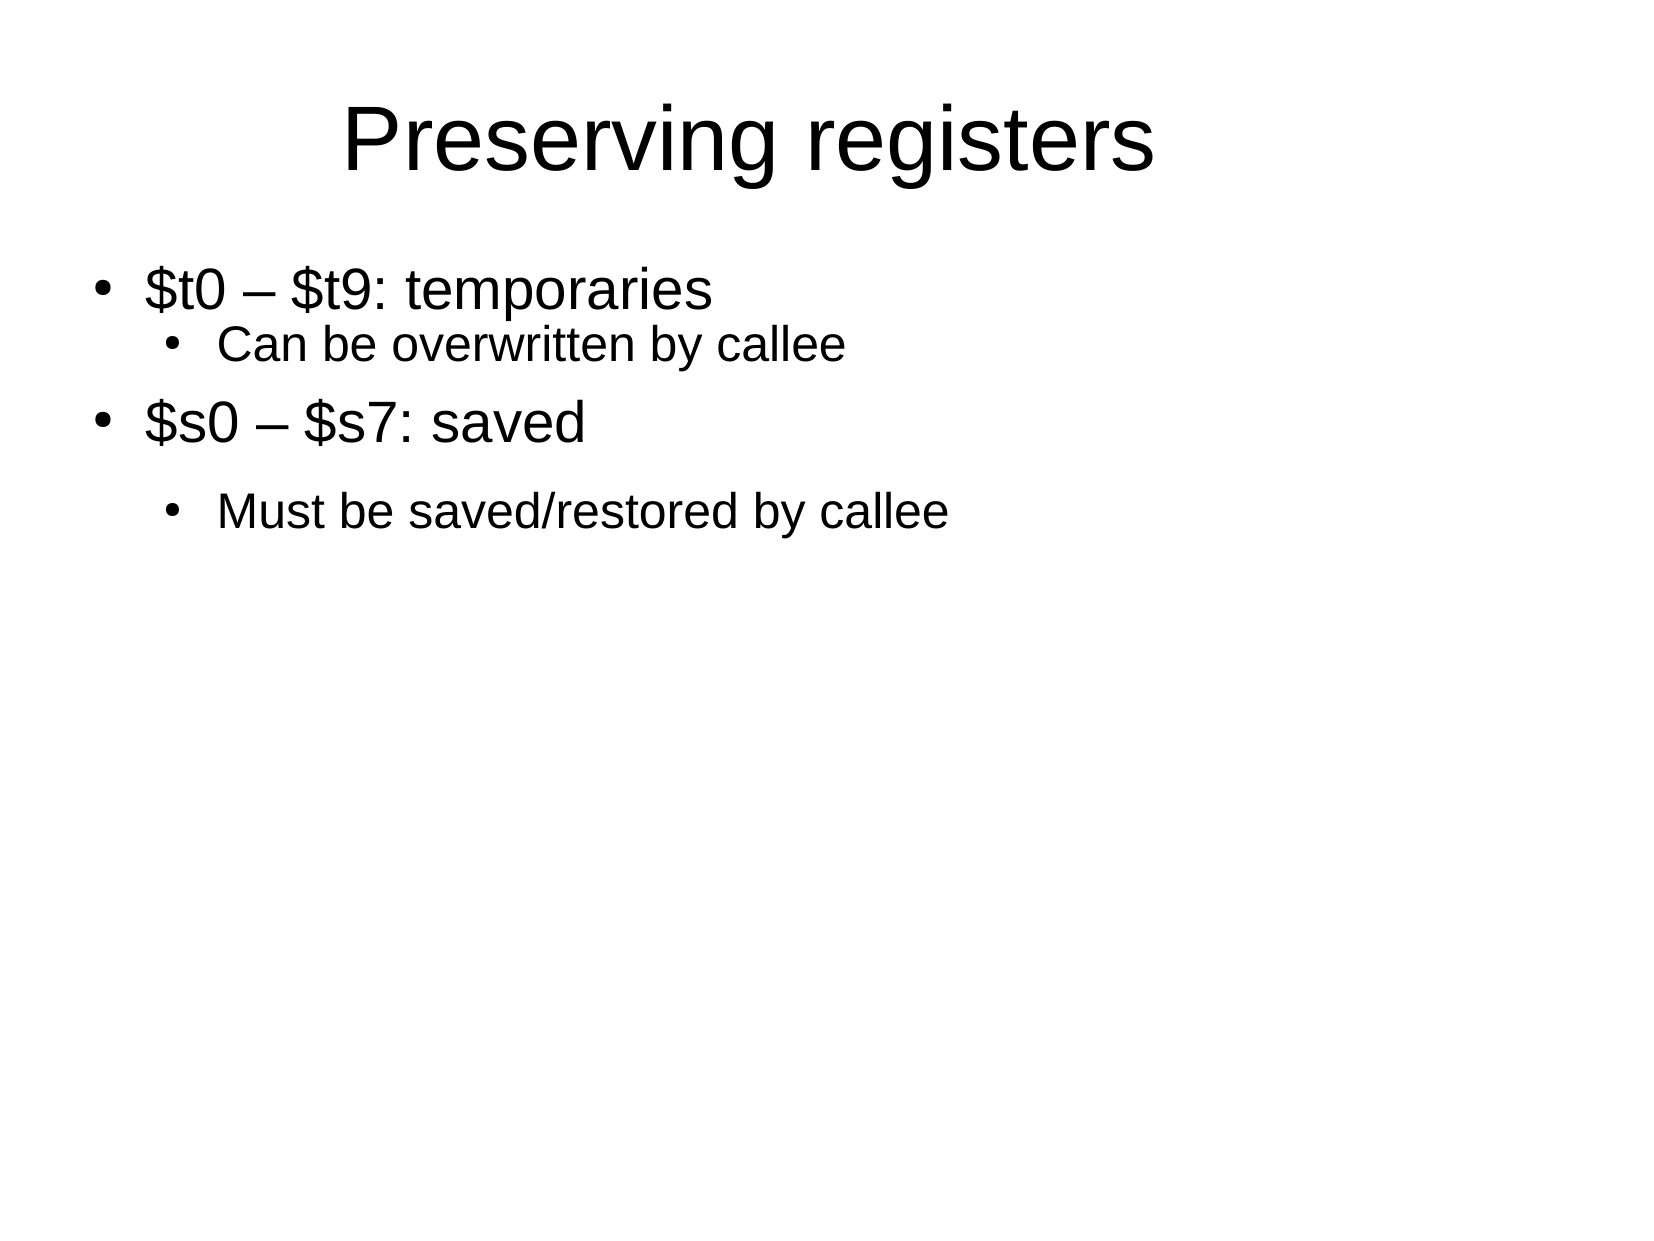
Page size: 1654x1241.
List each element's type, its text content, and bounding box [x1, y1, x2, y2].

list $t0 – $t9: temporaries Can be overwritten by callee $s0 – $s7: saved Must be saved/restored by callee [75, 263, 1425, 916]
title Preserving registers [75, 44, 1425, 233]
